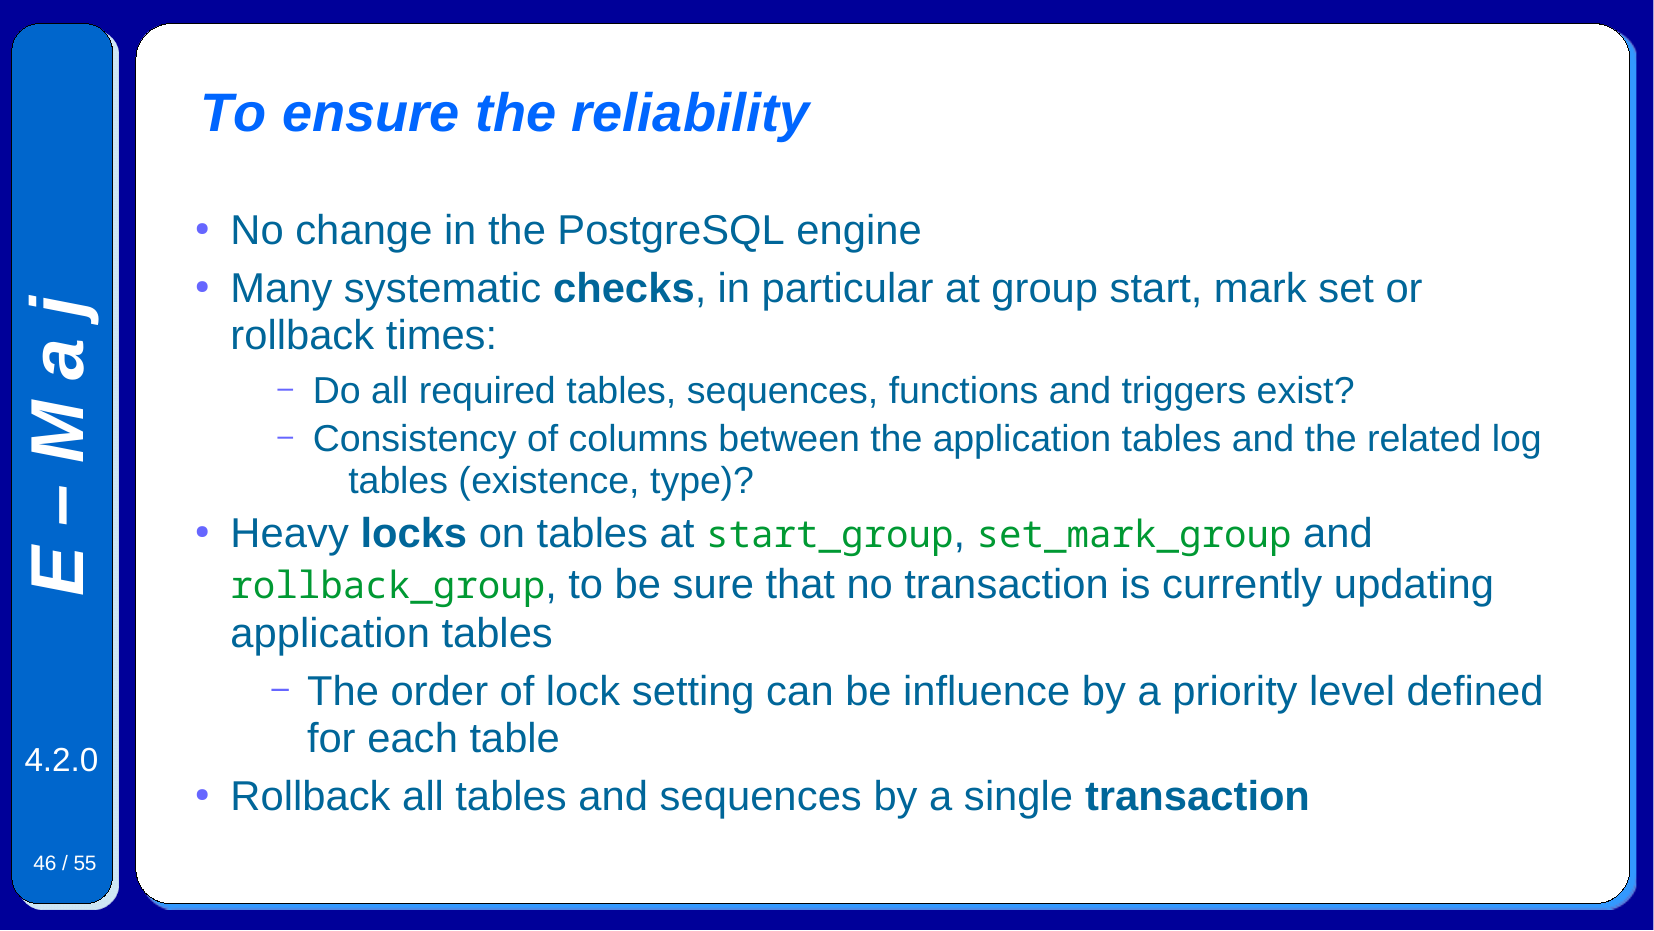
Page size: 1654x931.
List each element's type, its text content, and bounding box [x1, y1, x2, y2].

title To ensure the reliability [200, 34, 1575, 191]
list No change in the PostgreSQL engine Many systematic checks, in particular at group start, mark set or rollback times: Do all required tables, sequences, functions and triggers exist? Consistency of columns between the application tables and the related log tables (existence, type)? Heavy locks on tables at start_group, set_mark_group and rollback_group, to be sure that no transaction is currently updating application tables The order of lock setting can be influence by a priority level defined for each table Rollback all tables and sequences by a single transaction [177, 206, 1587, 827]
